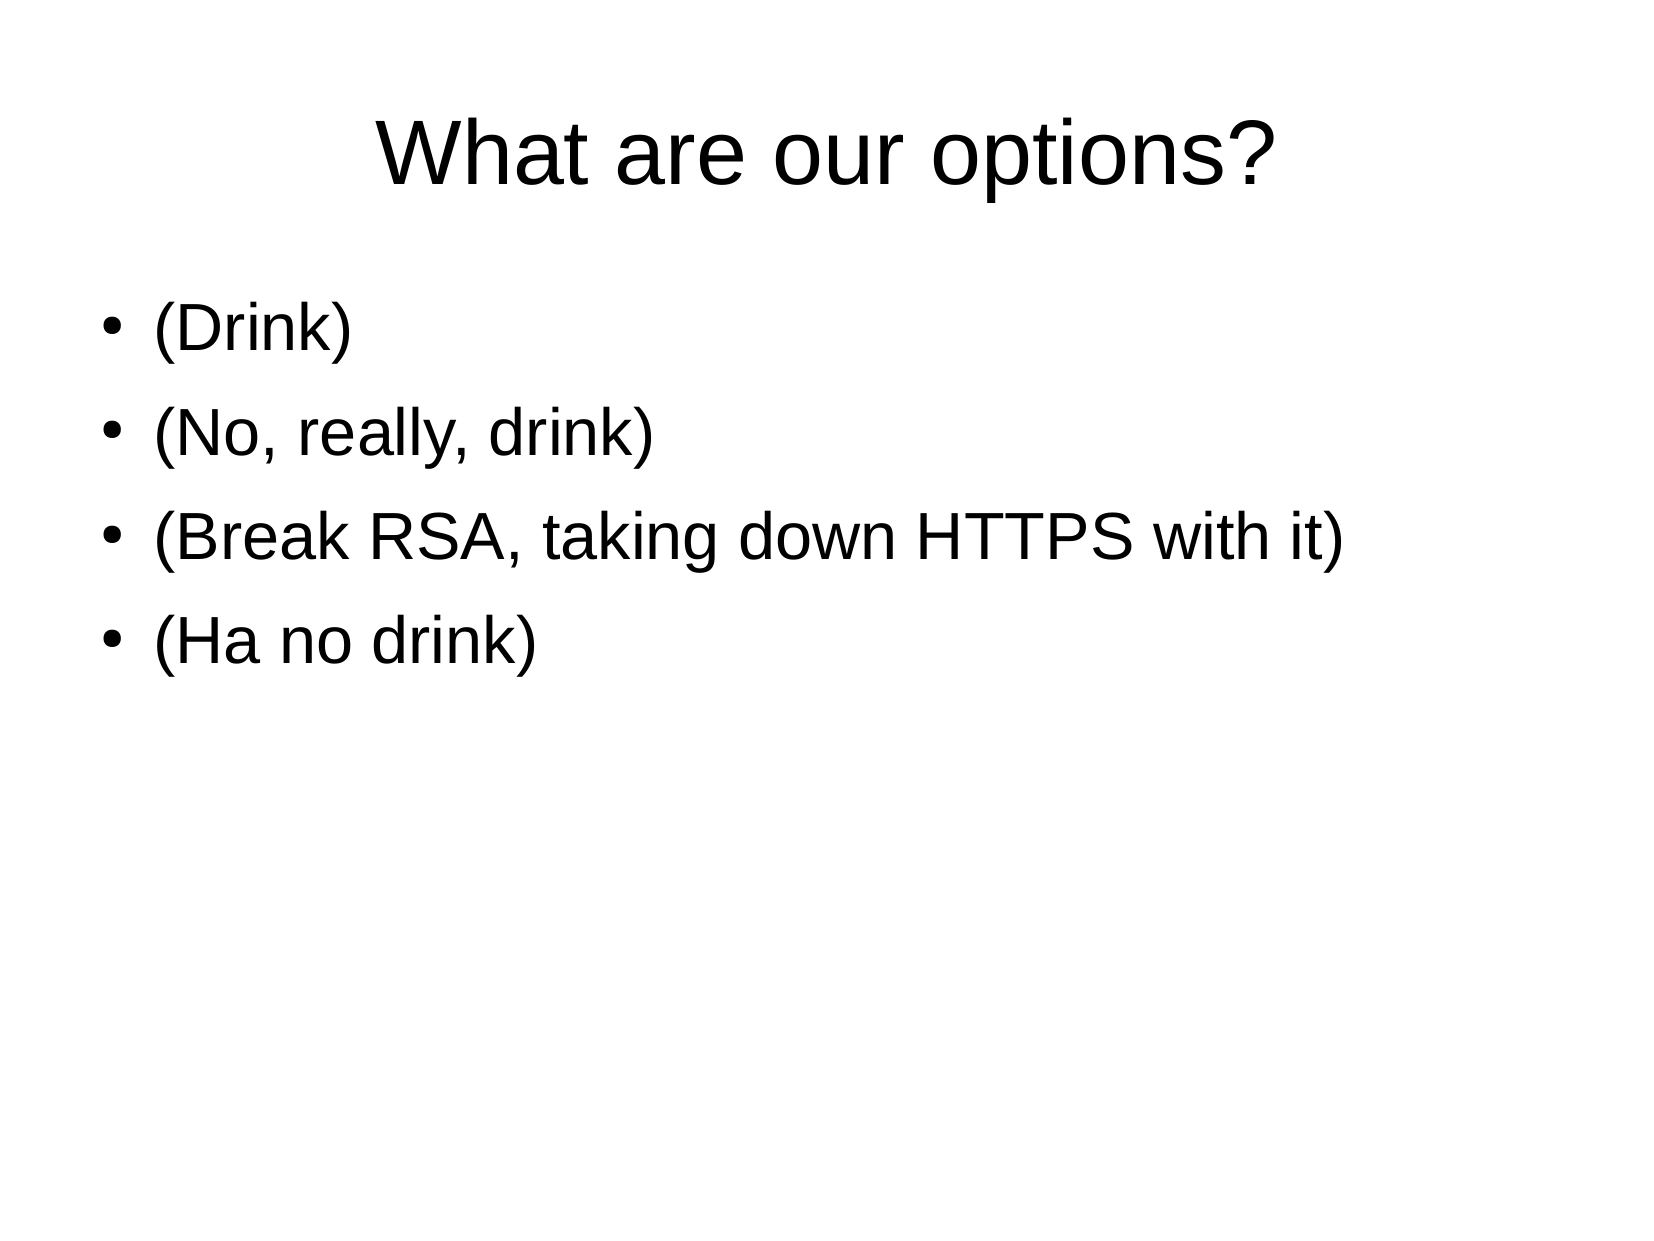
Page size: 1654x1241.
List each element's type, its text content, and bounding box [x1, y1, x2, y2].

title What are our options? [82, 49, 1571, 257]
list (Drink) (No, really, drink) (Break RSA, taking down HTTPS with it) (Ha no drink) [82, 290, 1538, 1010]
